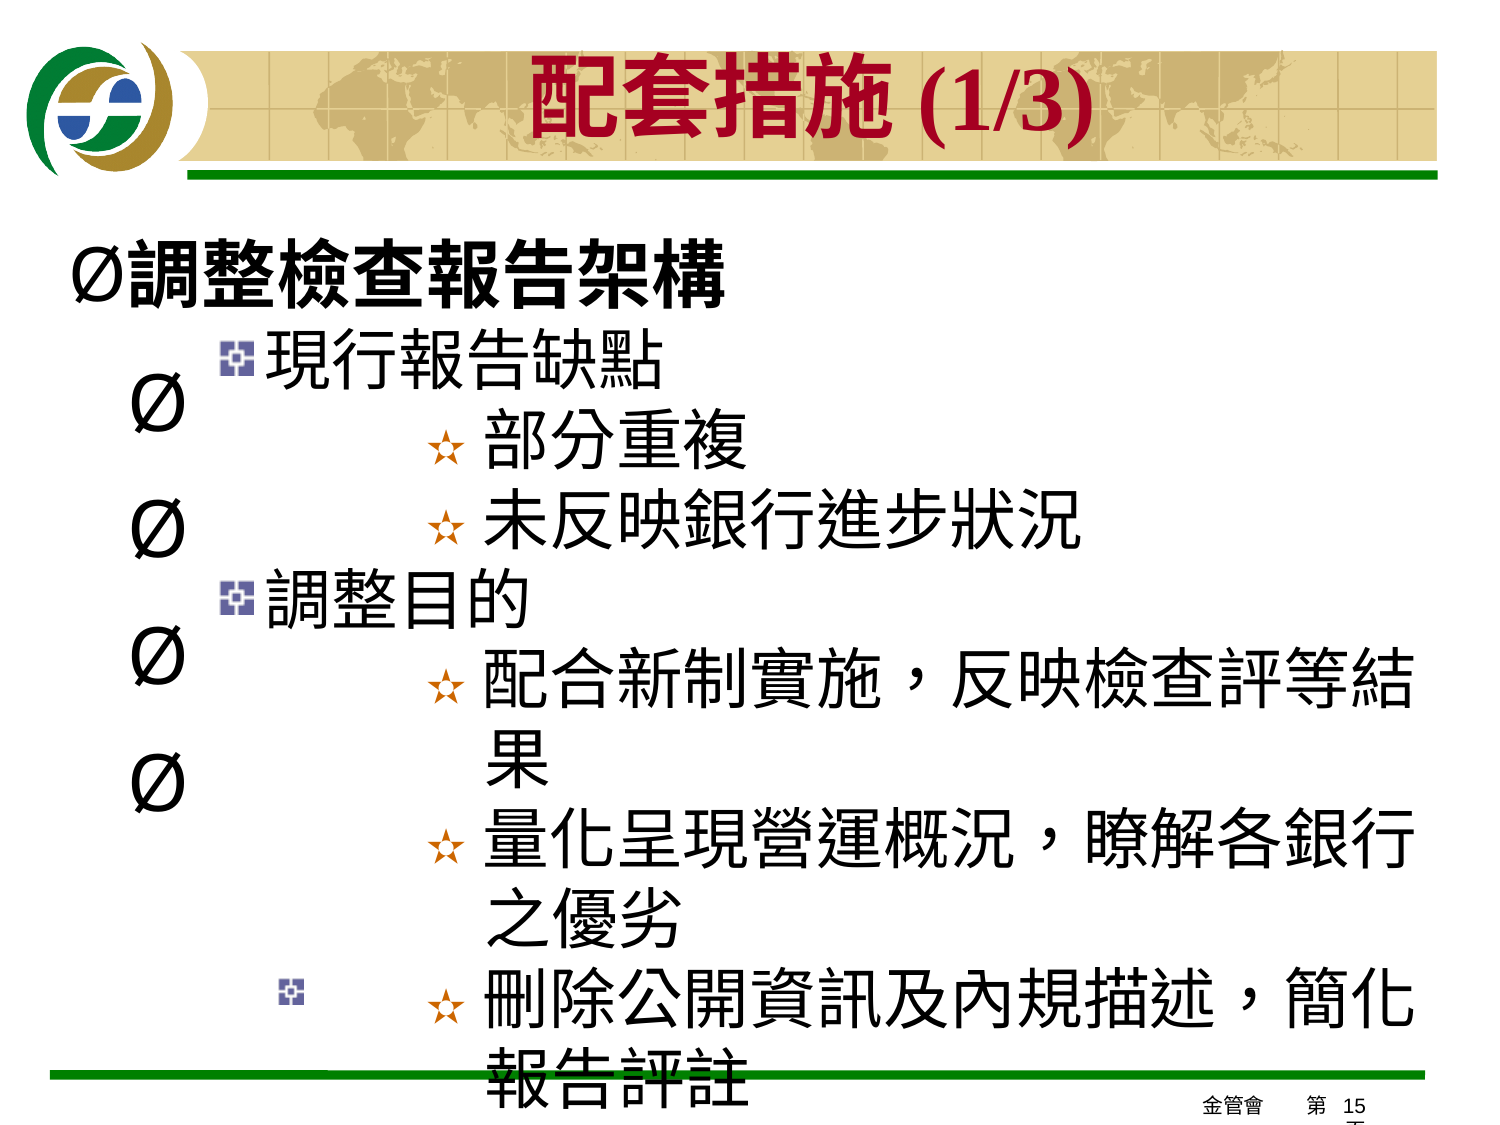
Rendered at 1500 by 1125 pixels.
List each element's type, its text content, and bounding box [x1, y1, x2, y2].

text_box 調整檢查報告架構 現行報告缺點 ✫部分重複 ✫未反映銀行進步狀況 調整目的 ✫配合新制實施，反映檢查評等結果 ✫量化呈現營運概況，瞭解各銀行之優劣 ✫刪除公開資訊及內規描述，簡化報告評註 [53, 220, 1454, 1070]
title 配套措施(1/3) [174, 24, 1450, 163]
